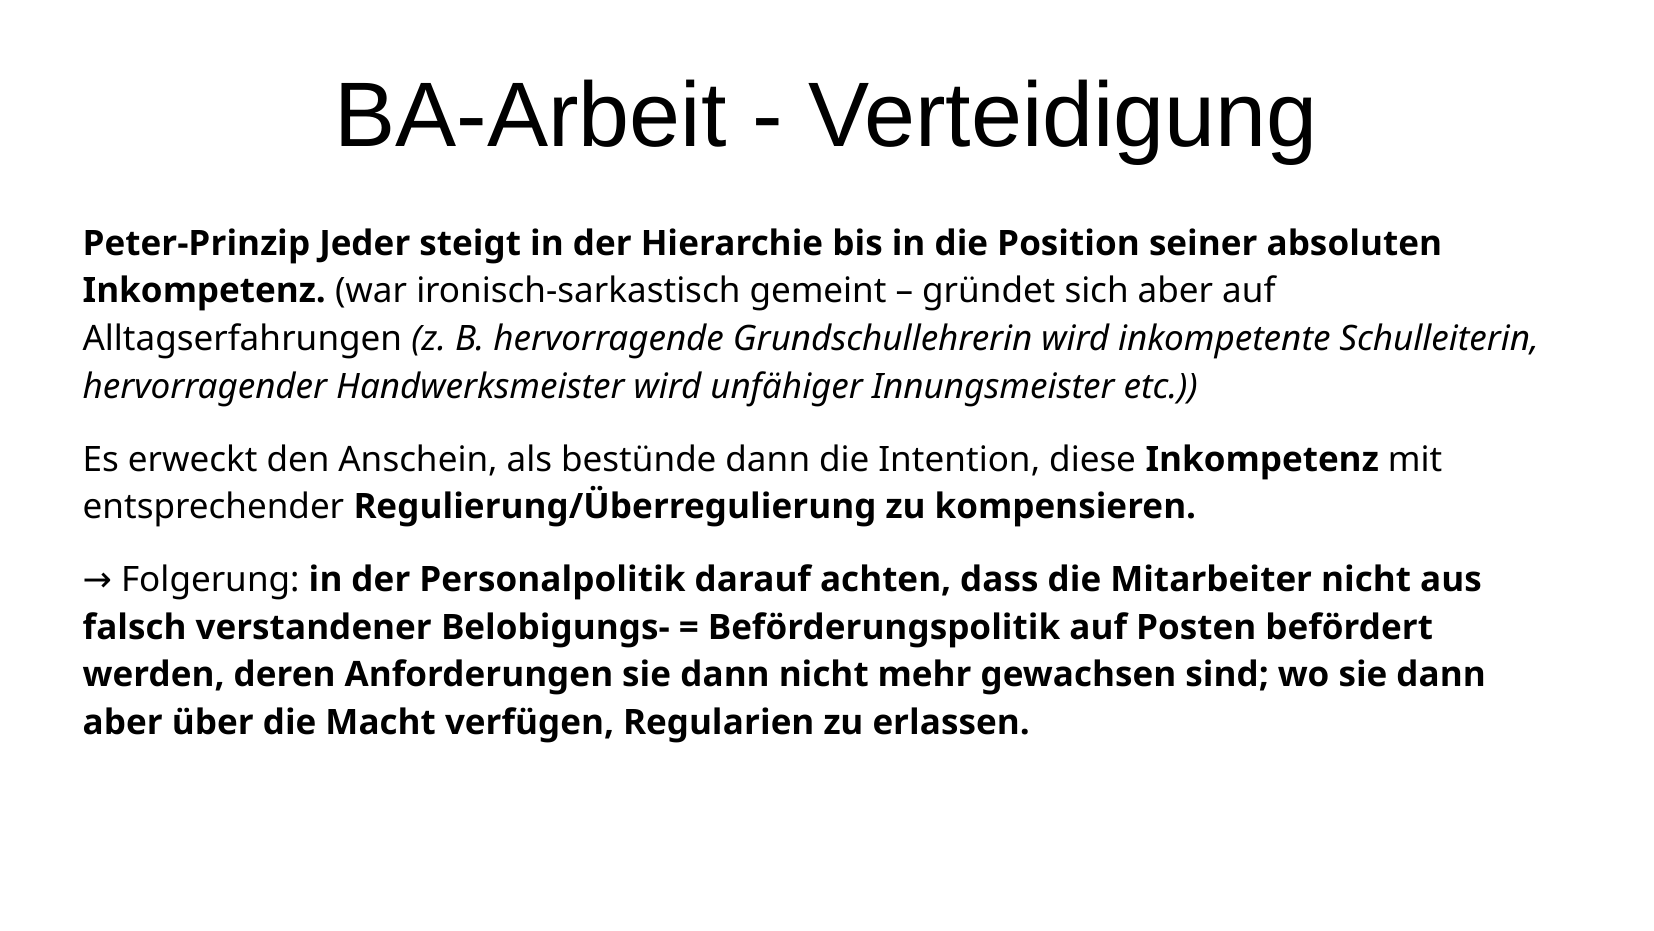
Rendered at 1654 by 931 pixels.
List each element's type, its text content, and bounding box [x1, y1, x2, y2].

title BA-Arbeit - Verteidigung [82, 37, 1571, 193]
list Peter-Prinzip Jeder steigt in der Hierarchie bis in die Position seiner absoluten Inkompetenz. (war ironisch-sarkastisch gemeint – gründet sich aber auf Alltagserfahrungen (z. B. hervorragende Grundschullehrerin wird inkompetente Schulleiterin, hervorragender Handwerksmeister wird unfähiger Innungsmeister etc.)) Es erweckt den Anschein, als bestünde dann die Intention, diese Inkompetenz mit entsprechender Regulierung/Überregulierung zu kompensieren. → Folgerung: in der Personalpolitik darauf achten, dass die Mitarbeiter nicht aus falsch verstandener Belobigungs- = Beförderungspolitik auf Posten befördert werden, deren Anforderungen sie dann nicht mehr gewachsen sind; wo sie dann aber über die Macht verfügen, Regularien zu erlassen. [82, 217, 1571, 758]
